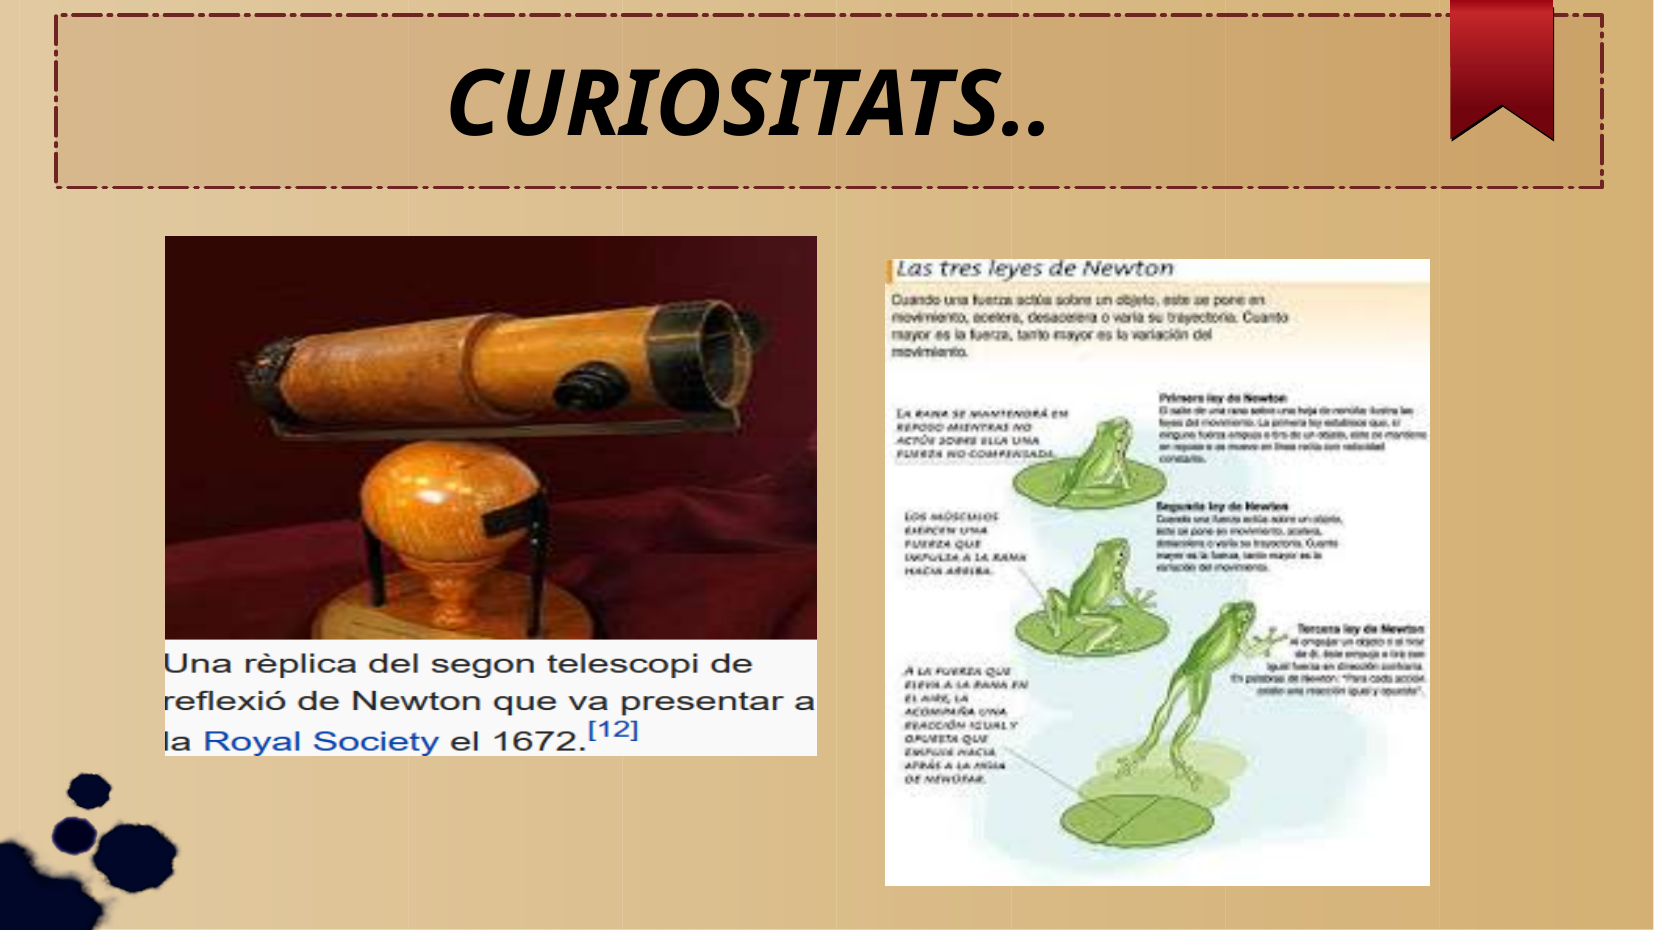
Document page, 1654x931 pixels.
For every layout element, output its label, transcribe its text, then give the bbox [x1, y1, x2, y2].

title CURIOSITATS.. [59, 11, 1441, 189]
picture [885, 259, 1430, 886]
picture [165, 236, 817, 756]
